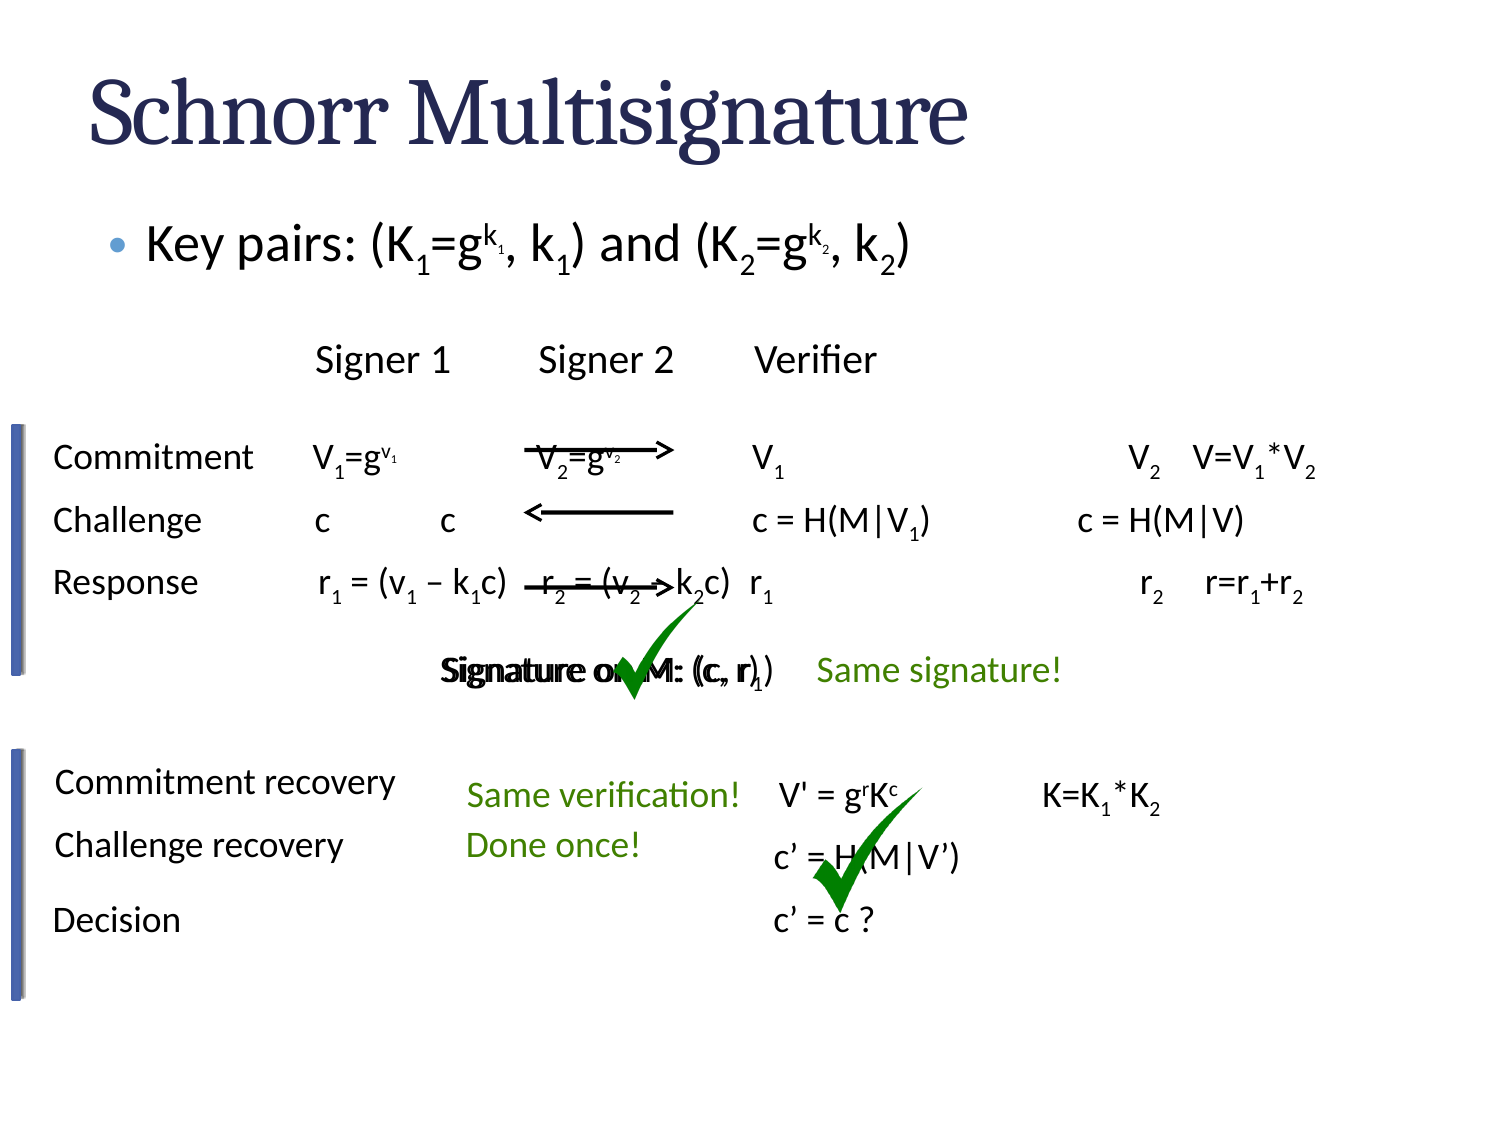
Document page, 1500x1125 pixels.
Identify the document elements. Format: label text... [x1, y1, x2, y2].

text_box c = H(M|V) [1062, 487, 1263, 548]
text_box Response [38, 549, 214, 610]
text_box c’ = c ? [758, 887, 900, 948]
text_box c [299, 487, 346, 548]
text_box r1 [746, 549, 797, 616]
text_box Commitment recovery [40, 749, 412, 810]
text_box c [425, 487, 471, 548]
text_box V1 [737, 424, 813, 491]
text_box V' = grKc [764, 762, 913, 823]
text_box Signer 2 [523, 324, 690, 390]
text_box r=r1+r2 [1189, 549, 1319, 616]
text_box r1 = (v1 – k1c) [303, 549, 523, 616]
text_box Same verification! [452, 762, 757, 823]
text_box [12, 425, 20, 675]
text_box [12, 750, 20, 1000]
text_box c’ = H(M|V’) [923, 824, 985, 885]
text_box Challenge recovery [39, 812, 359, 873]
text_box V1=gv1 [297, 424, 425, 491]
text_box Signer 1 [300, 324, 467, 390]
text_box K=K1*K2 [1027, 762, 1175, 829]
text_box r2 = (v2 – k2c) [526, 549, 746, 616]
text_box Verifier [739, 324, 893, 390]
text_box Decision [37, 887, 197, 948]
text_box V=V1*V2 [1177, 424, 1331, 491]
picture [612, 599, 701, 700]
text_box Commitment [38, 424, 270, 485]
text_box V2 [1113, 424, 1176, 491]
text_box r2 [1124, 549, 1188, 616]
list Key pairs: (K1=gk1, k1) and (K2=gk2, k2) [75, 200, 1325, 288]
text_box Done once! [451, 812, 657, 873]
text_box c’ = H(M|V’) [758, 824, 812, 885]
text_box Signature on M: (c, r1) [428, 637, 790, 704]
text_box c = H(M|V1) [737, 487, 963, 554]
text_box V2=gv2 [521, 424, 648, 491]
picture [812, 787, 923, 913]
title Schnorr Multisignature [75, 12, 1325, 200]
text_box Challenge [38, 487, 217, 548]
text_box Same signature! [801, 637, 1078, 698]
